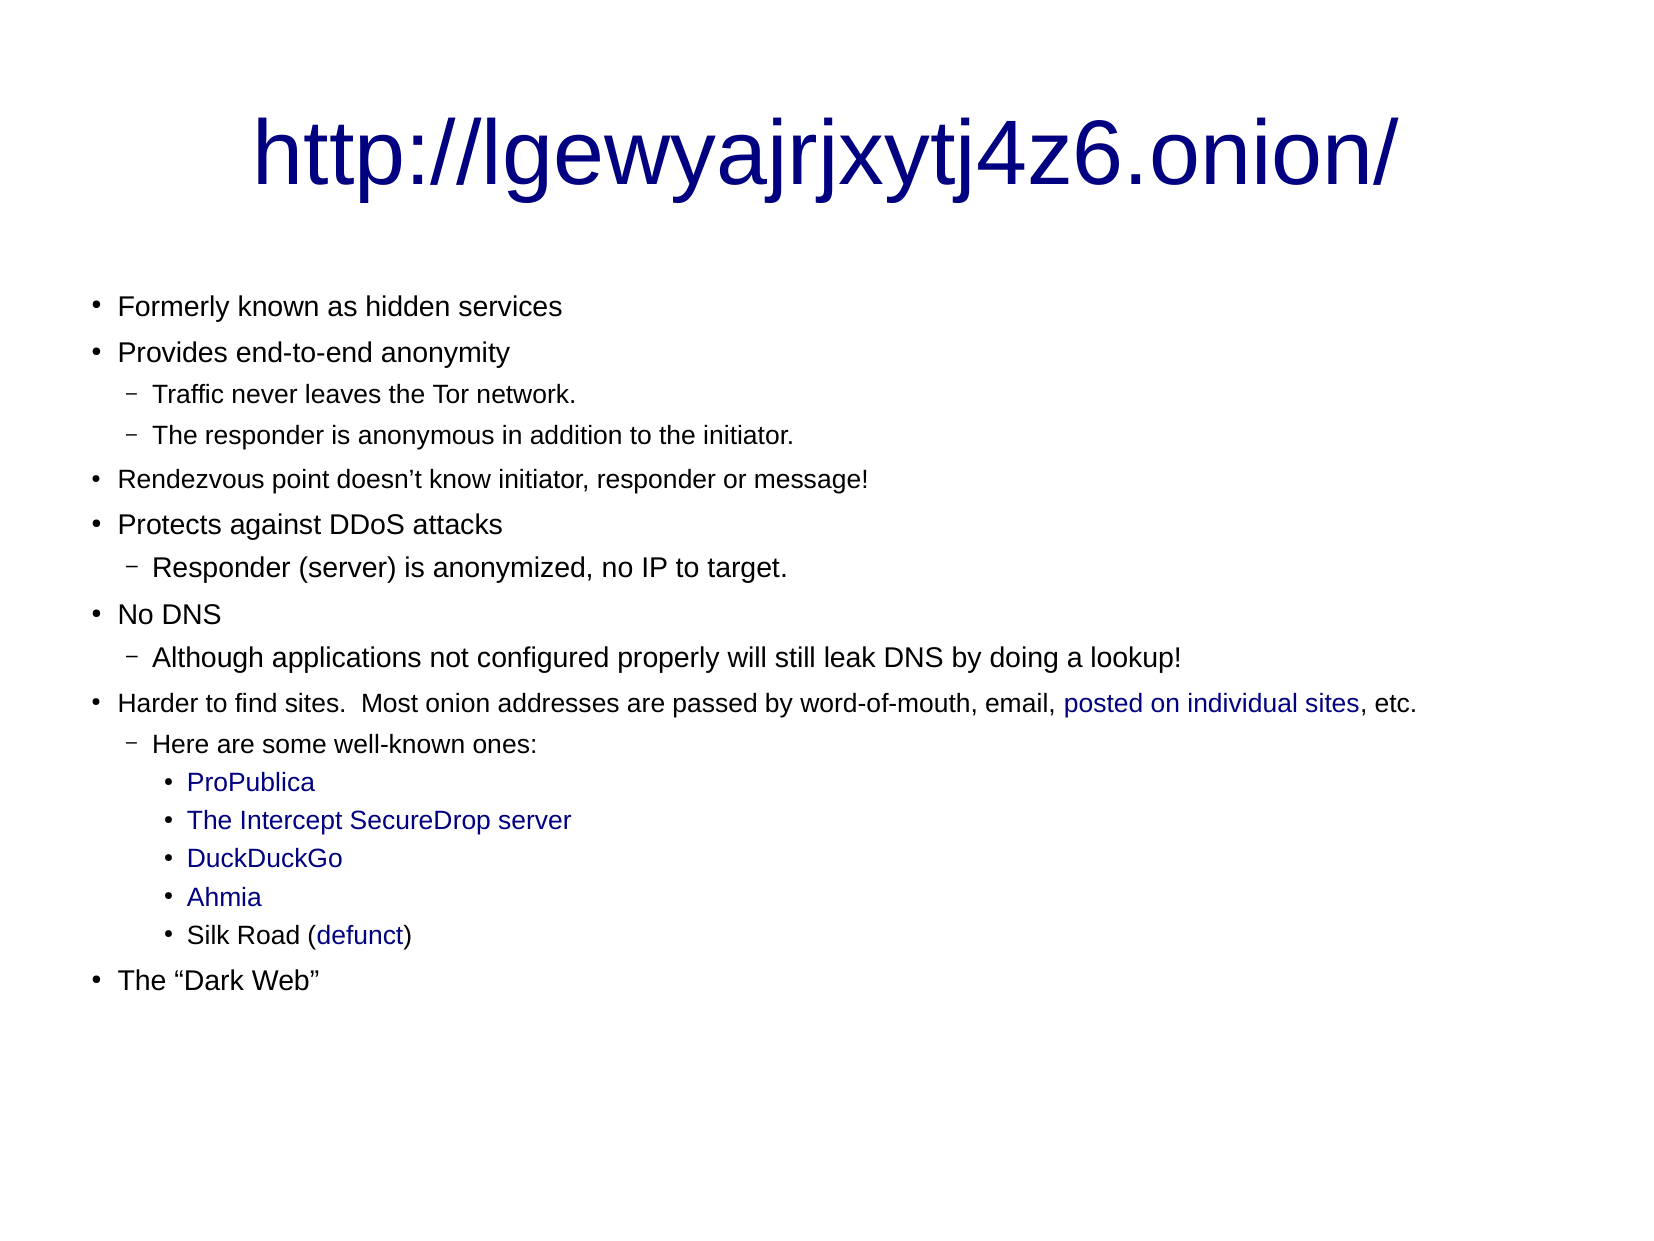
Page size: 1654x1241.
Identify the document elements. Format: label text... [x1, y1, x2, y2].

list Formerly known as hidden services Provides end-to-end anonymity Traffic never leaves the Tor network. The responder is anonymous in addition to the initiator. Rendezvous point doesn’t know initiator, responder or message! Protects against DDoS attacks Responder (server) is anonymized, no IP to target. No DNS Although applications not configured properly will still leak DNS by doing a lookup! Harder to find sites. Most onion addresses are passed by word-of-mouth, email, posted on individual sites, etc. Here are some well-known ones: ProPublica The Intercept SecureDrop server DuckDuckGo Ahmia Silk Road (defunct) The “Dark Web” [82, 290, 1571, 1010]
title http://lgewyajrjxytj4z6.onion/ [82, 49, 1571, 257]
